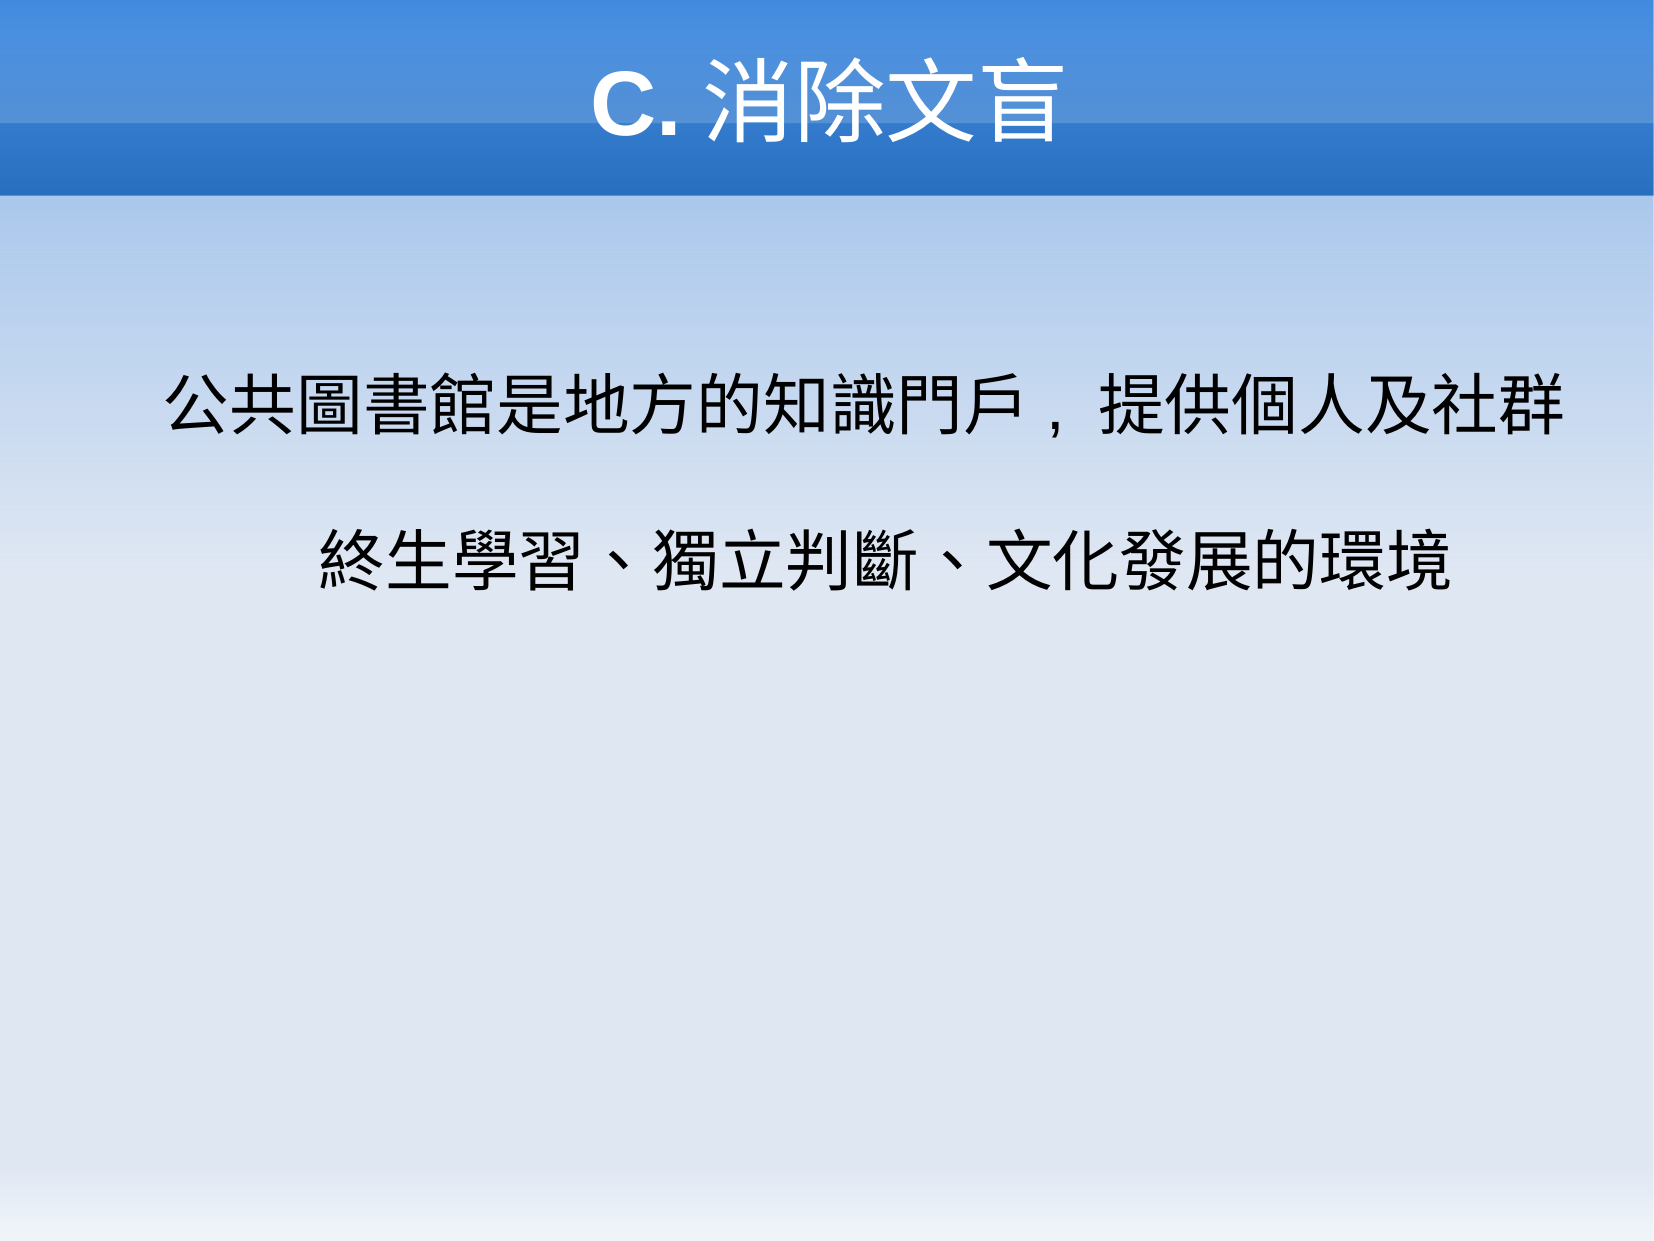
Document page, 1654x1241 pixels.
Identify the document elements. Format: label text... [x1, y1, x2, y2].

list 公共圖書館是地方的知識門戶, 提供個人及社群終生學習、獨立判斷、文化發展的環境 [82, 290, 1571, 1094]
title C.消除文盲 [76, 7, 1565, 200]
picture [0, 0, 1654, 1241]
